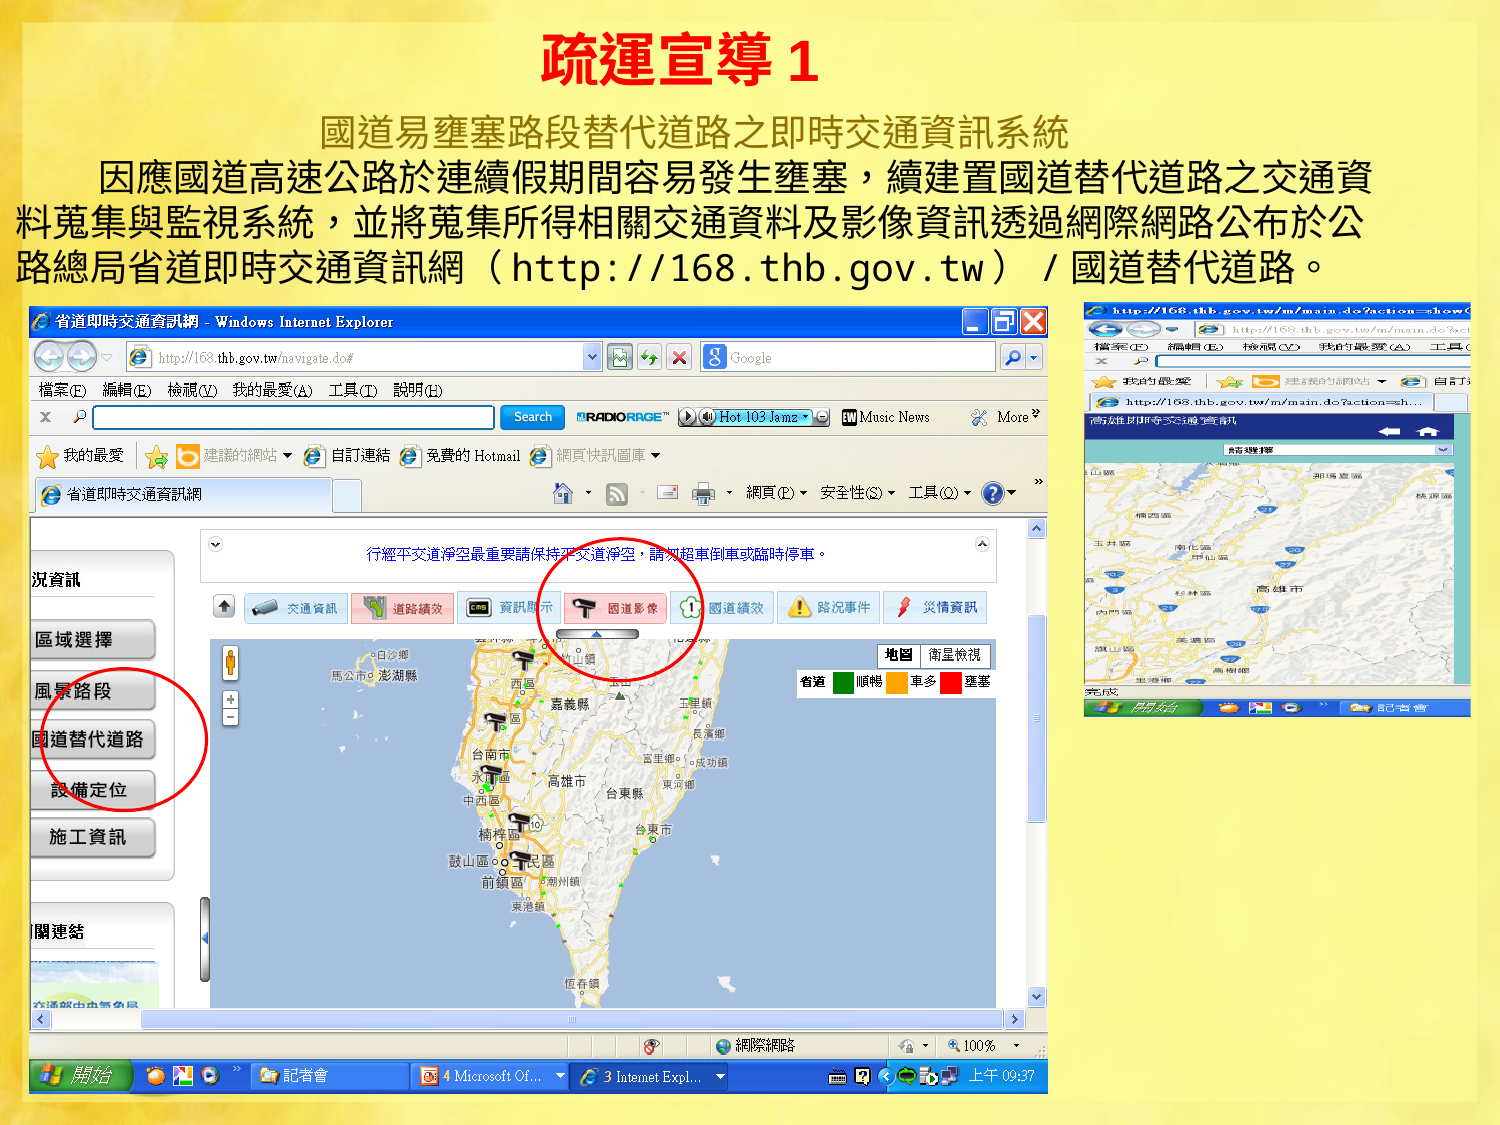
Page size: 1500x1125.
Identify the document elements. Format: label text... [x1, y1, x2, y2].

text_box 疏運宣導1 [526, 16, 835, 101]
picture [29, 306, 1048, 1095]
text_box 國道易壅塞路段替代道路之即時交通資訊系統 因應國道高速公路於連續假期間容易發生壅塞，續建置國道替代道路之交通資料蒐集與監視系統，並將蒐集所得相關交通資料及影像資訊透過網際網路公布於公路總局省道即時交通資訊網（http://168.thb.gov.tw）/國道替代道路。 [0, 102, 1418, 297]
picture [1083, 302, 1471, 717]
